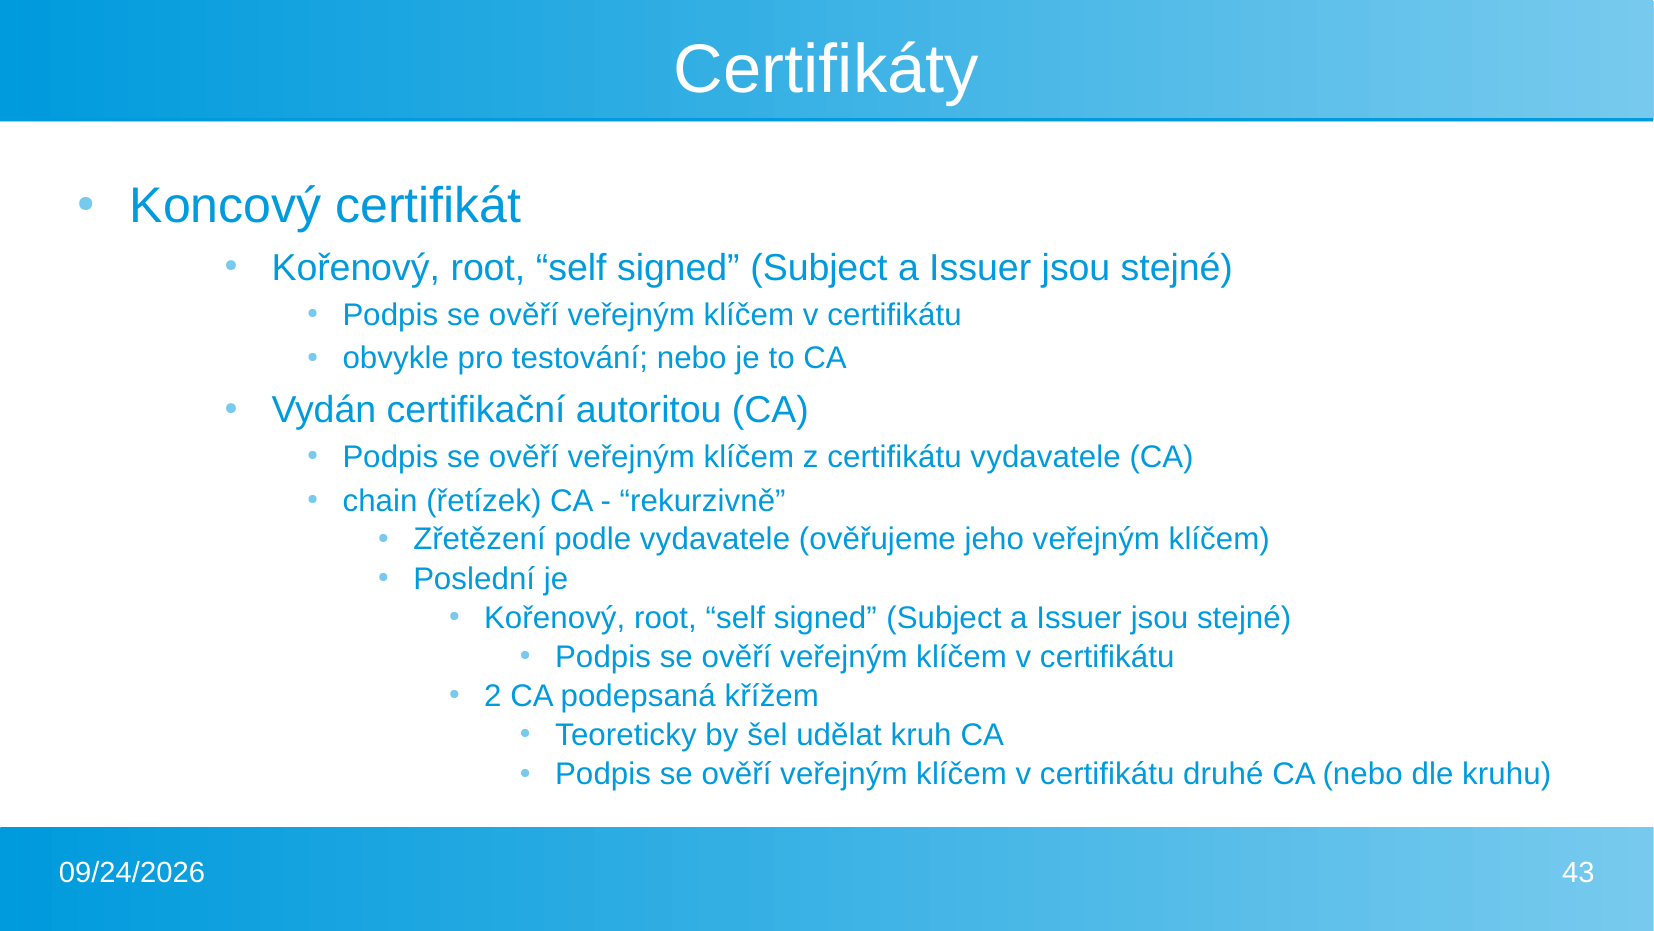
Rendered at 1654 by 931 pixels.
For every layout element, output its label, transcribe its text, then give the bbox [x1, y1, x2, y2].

list Koncový certifikát Kořenový, root, “self signed” (Subject a Issuer jsou stejné) Podpis se ověří veřejným klíčem v certifikátu obvykle pro testování; nebo je to CA Vydán certifikační autoritou (CA) Podpis se ověří veřejným klíčem z certifikátu vydavatele (CA) chain (řetízek) CA - “rekurzivně” Zřetězení podle vydavatele (ověřujeme jeho veřejným klíčem) Poslední je Kořenový, root, “self signed” (Subject a Issuer jsou stejné) Podpis se ověří veřejným klíčem v certifikátu 2 CA podepsaná křížem Teoreticky by šel udělat kruh CA Podpis se ověří veřejným klíčem v certifikátu druhé CA (nebo dle kruhu) [59, 177, 1595, 768]
title Certifikáty [59, 29, 1595, 108]
